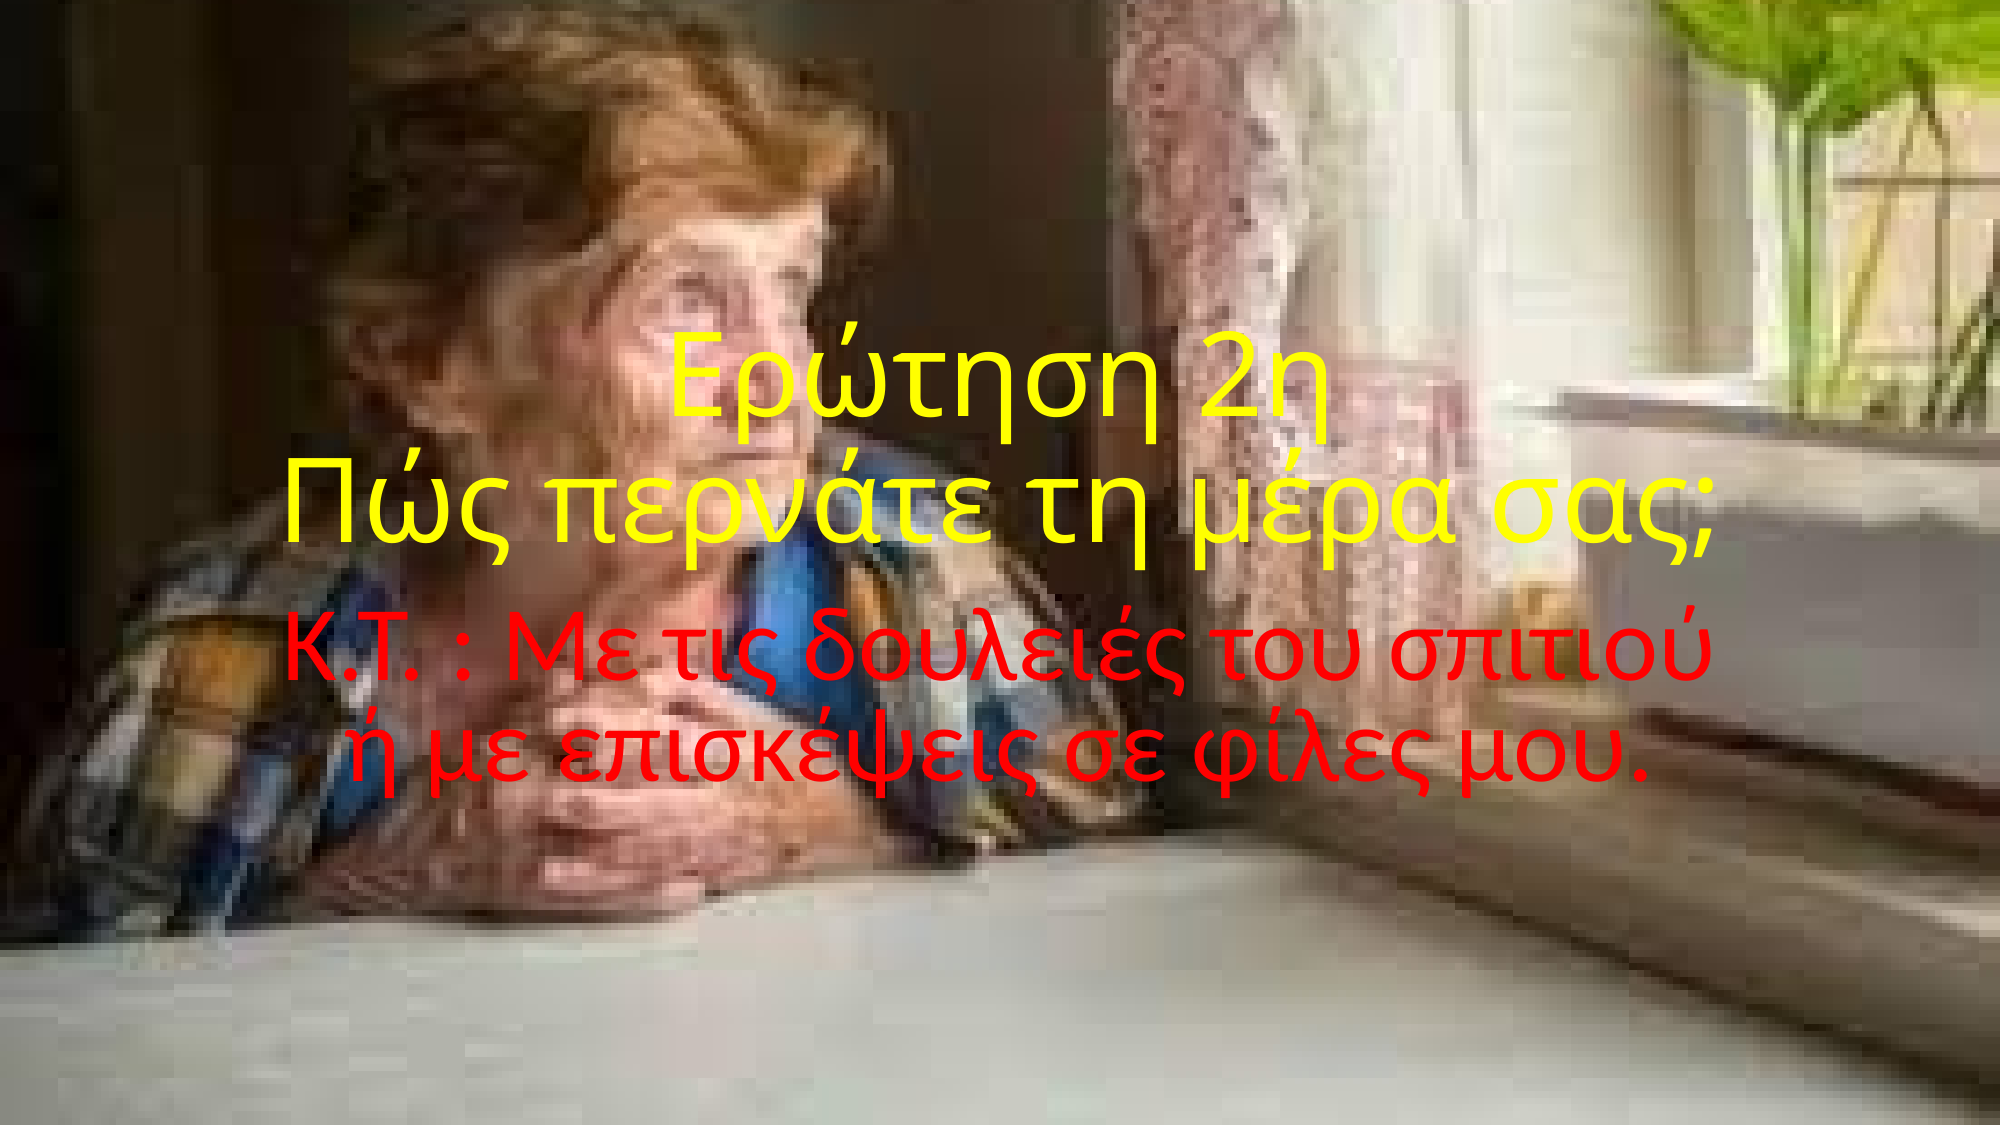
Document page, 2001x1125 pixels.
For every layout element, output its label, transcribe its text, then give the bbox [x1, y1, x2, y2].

title Ερώτηση 2η Πώς περνάτε τη μέρα σας; [249, 184, 1750, 576]
picture [0, 0, 2000, 1125]
subtitle Κ.Τ. : Με τις δουλειές του σπιτιού ή με επισκέψεις σε φίλες μου. [249, 590, 1750, 863]
